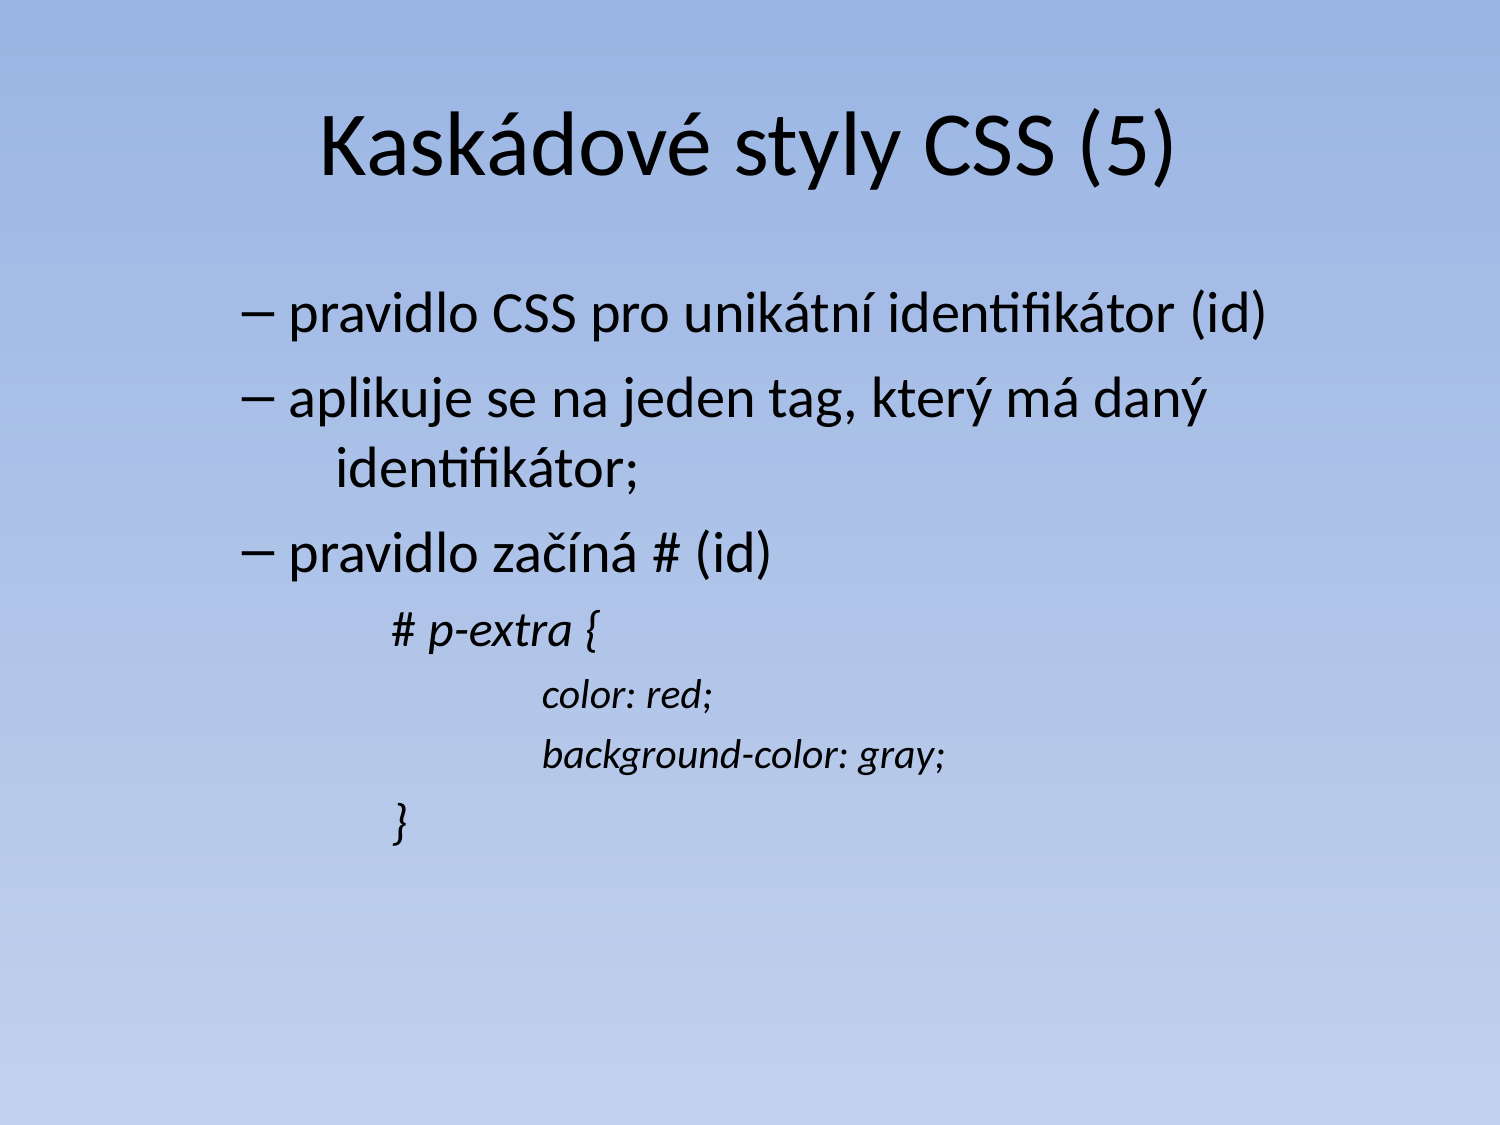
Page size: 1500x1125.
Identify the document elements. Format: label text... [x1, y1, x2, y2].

title Kaskádové styly CSS (5) [75, 45, 1426, 233]
list pravidlo CSS pro unikátní identifikátor (id) aplikuje se na jeden tag, který má daný identifikátor; pravidlo začíná # (id) # p-extra { color: red; background-color: gray; } [76, 267, 1427, 1010]
